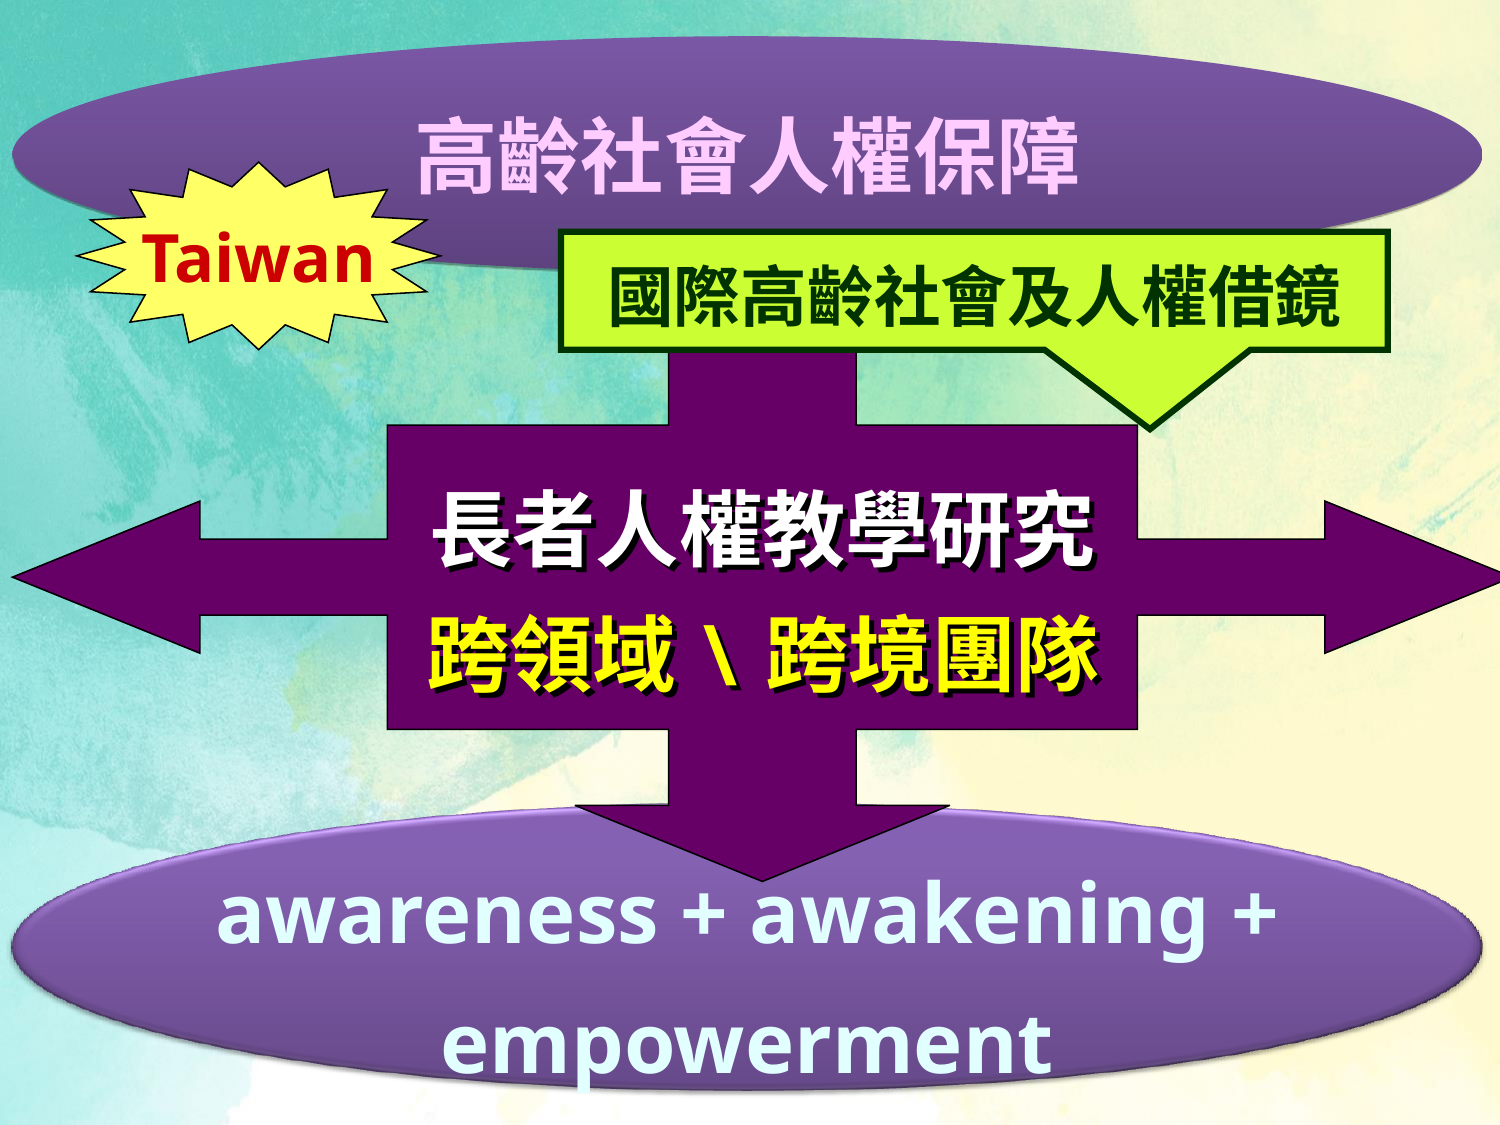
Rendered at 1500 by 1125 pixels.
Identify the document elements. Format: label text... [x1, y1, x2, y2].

picture [718, 1035, 729, 1061]
picture [457, 1036, 474, 1045]
picture [590, 1037, 607, 1064]
picture [762, 1036, 779, 1045]
picture [0, 798, 1495, 1101]
text_box Taiwan [76, 162, 441, 350]
picture [688, 1035, 700, 1060]
picture [640, 1037, 659, 1064]
text_box 高齡社會人權保障 [12, 36, 1483, 270]
text_box 長者人權教學研究 跨領域\跨境團隊 [12, 350, 1500, 882]
text_box 國際高齡社會及人權借鏡 [561, 231, 1388, 430]
picture [930, 1036, 947, 1045]
text_box awareness + awakening + empowerment [38, 822, 1457, 1035]
